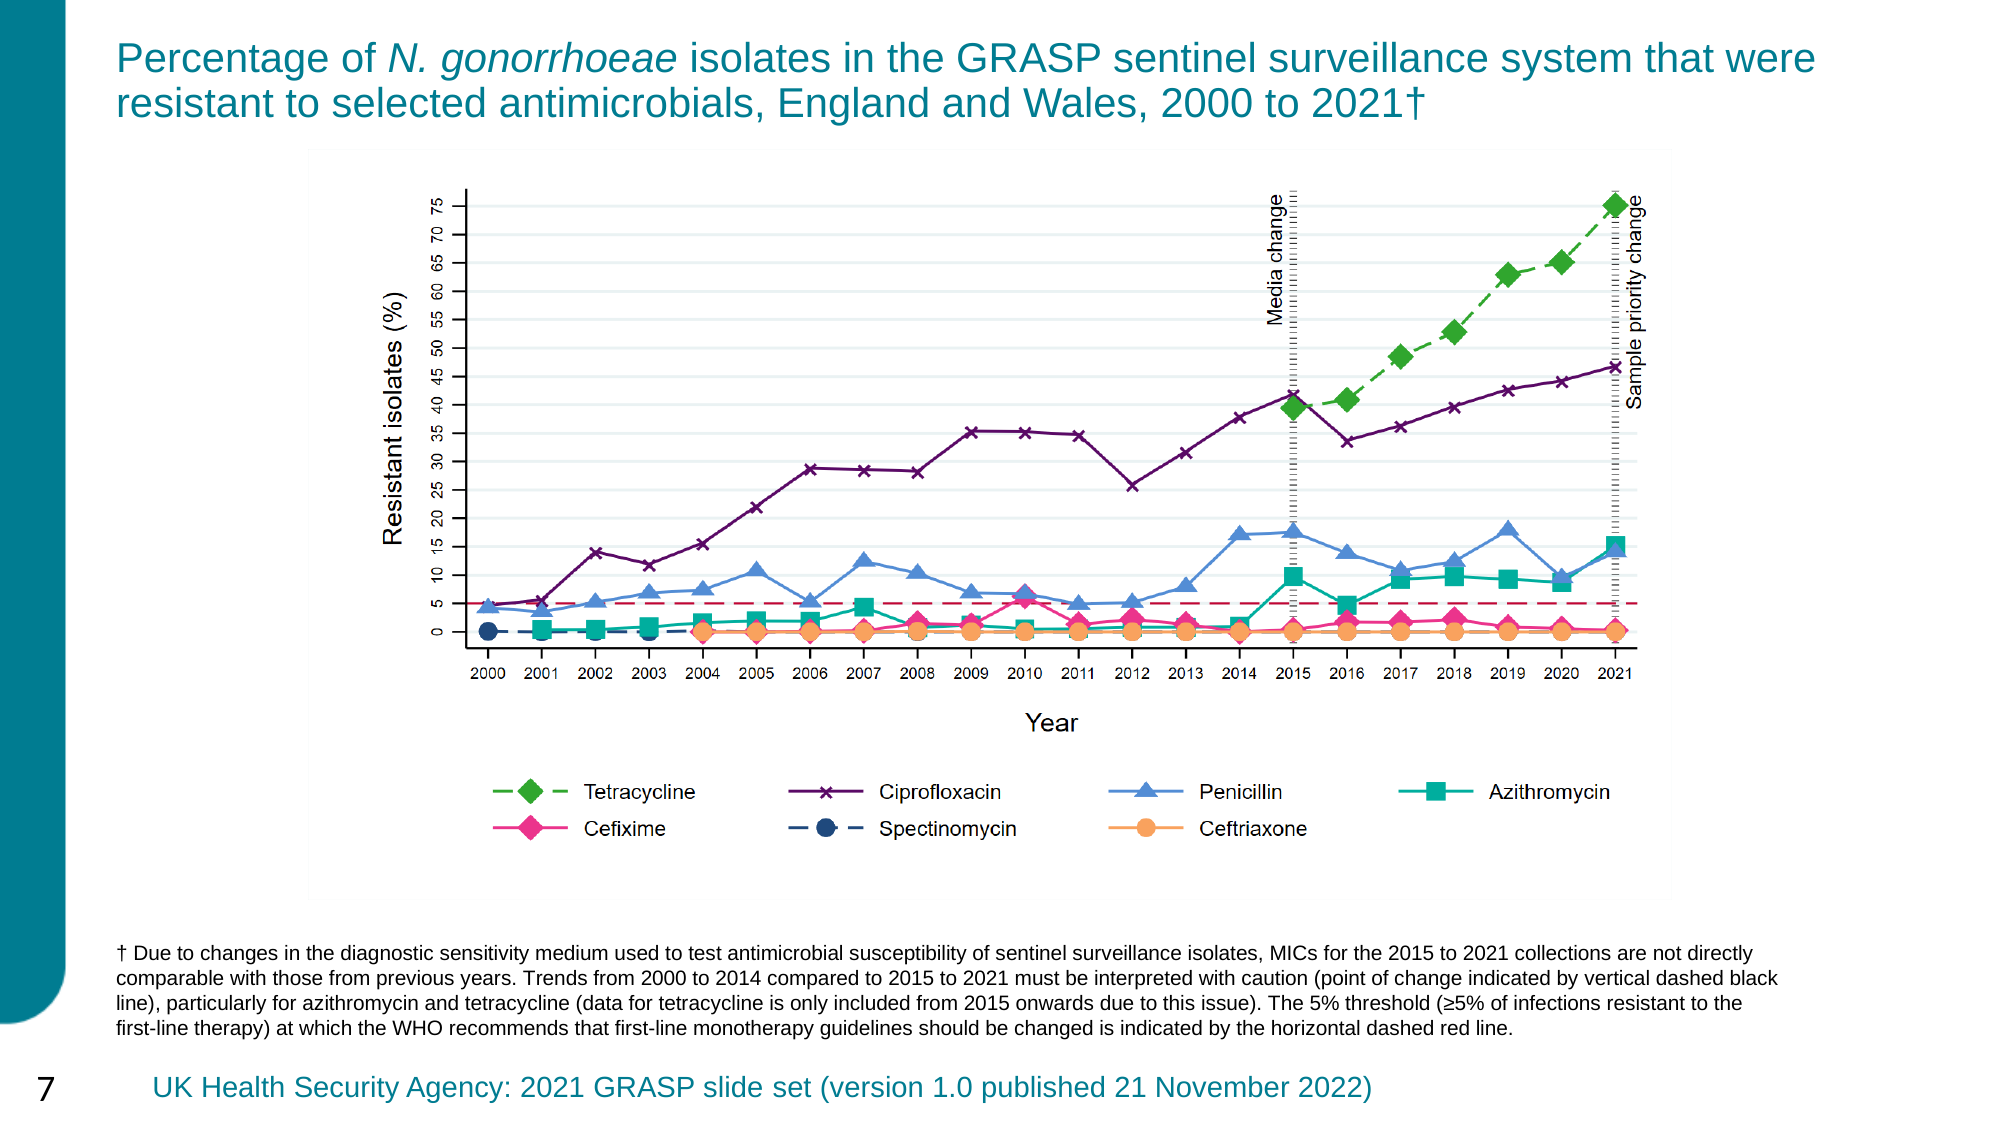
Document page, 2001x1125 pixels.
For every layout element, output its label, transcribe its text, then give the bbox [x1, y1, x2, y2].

text_box UK Health Security Agency: 2021 GRASP slide set (version 1.0 published 21 November 2022) [137, 1056, 1780, 1116]
text_box [21, 1056, 120, 1117]
text_box † Due to changes in the diagnostic sensitivity medium used to test antimicrobial susceptibility of sentinel surveillance isolates, MICs for the 2015 to 2021 collections are not directly comparable with those from previous years. Trends from 2000 to 2014 compared to 2015 to 2021 must be interpreted with caution (point of change indicated by vertical dashed black line), particularly for azithromycin and tetracycline (data for tetracycline is only included from 2015 onwards due to this issue). The 5% threshold (≥5% of infections resistant to the first-line therapy) at which the WHO recommends that first-line monotherapy guidelines should be changed is indicated by the horizontal dashed red line. [101, 932, 1880, 1047]
title Percentage of N. gonorrhoeae isolates in the GRASP sentinel surveillance system that were resistant to selected antimicrobials, England and Wales, 2000 to 2021† [101, 29, 1926, 217]
picture [308, 149, 1672, 900]
